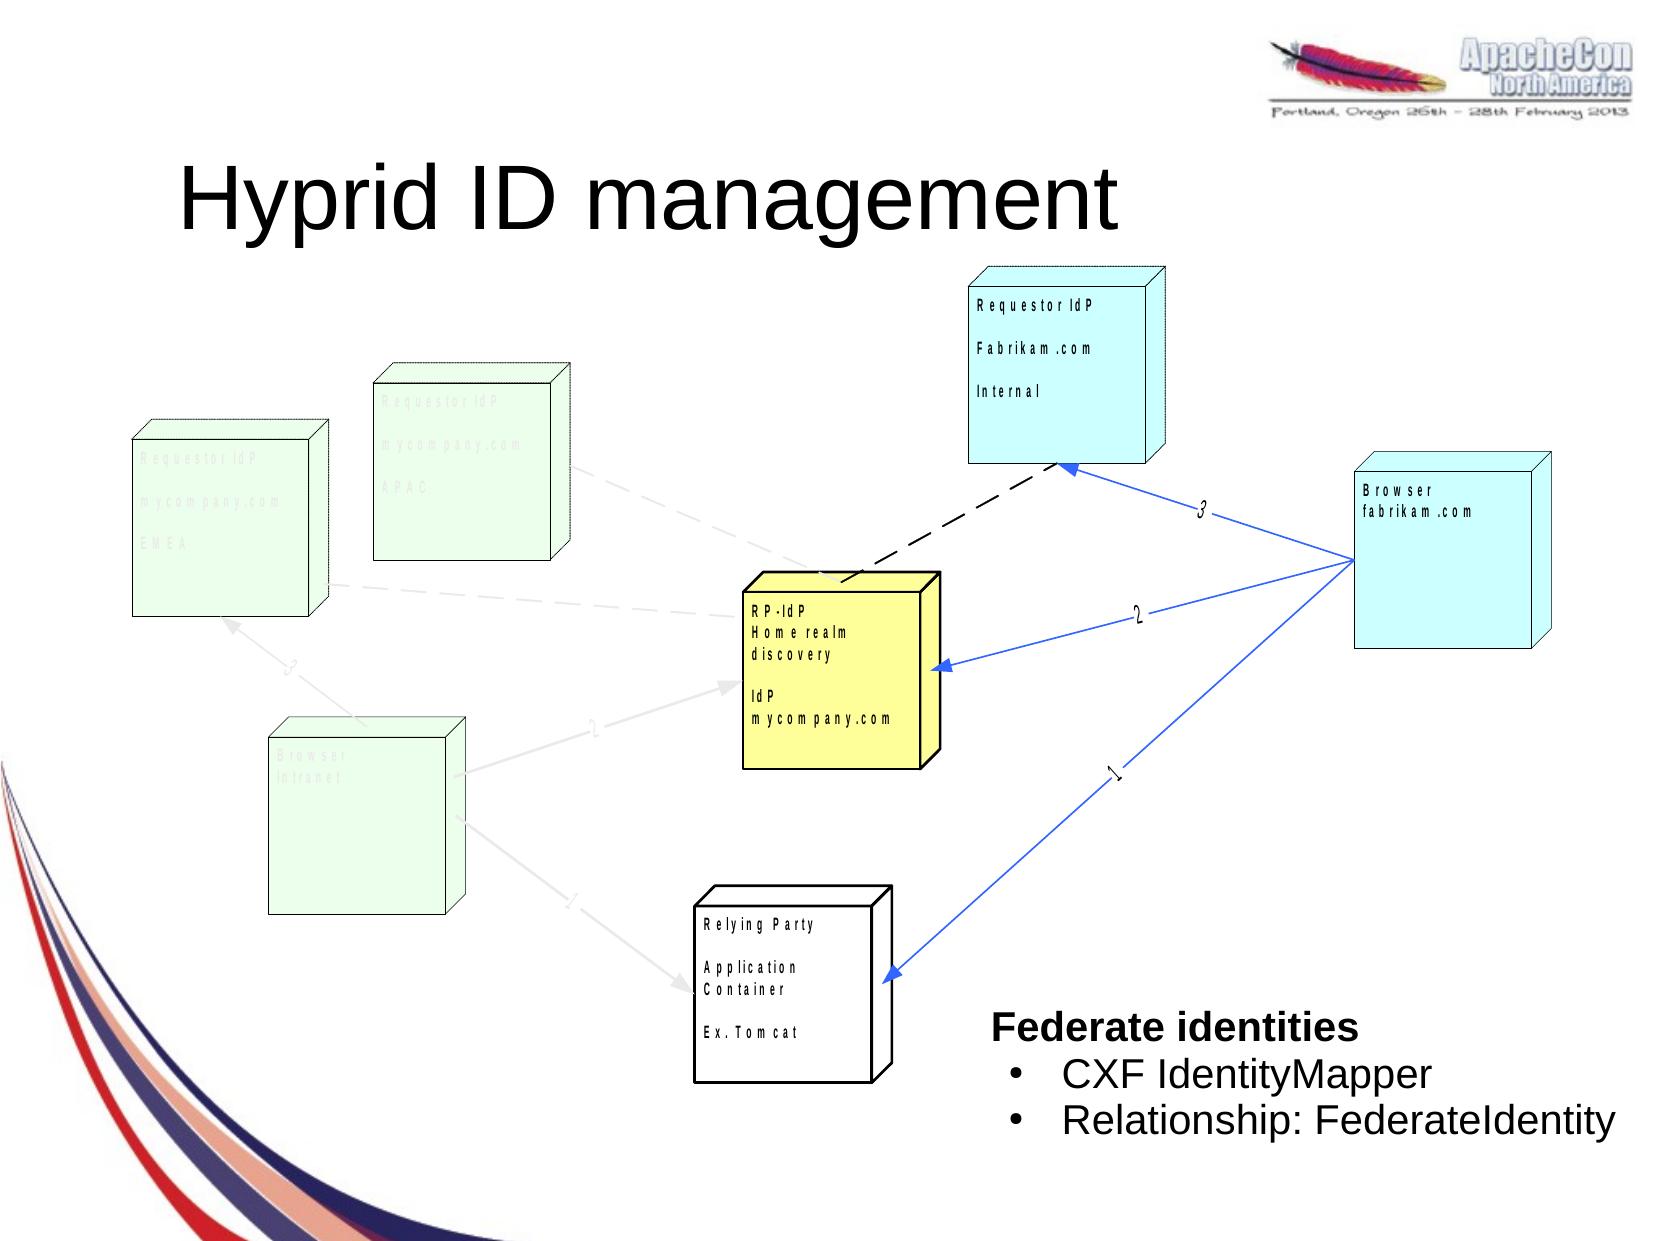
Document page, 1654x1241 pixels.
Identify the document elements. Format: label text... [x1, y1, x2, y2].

picture [0, 0, 1654, 1241]
title Hyprid ID management [177, 141, 1536, 254]
list Federate identities CXF IdentityMapper Relationship: FederateIdentity [990, 1003, 1654, 1241]
